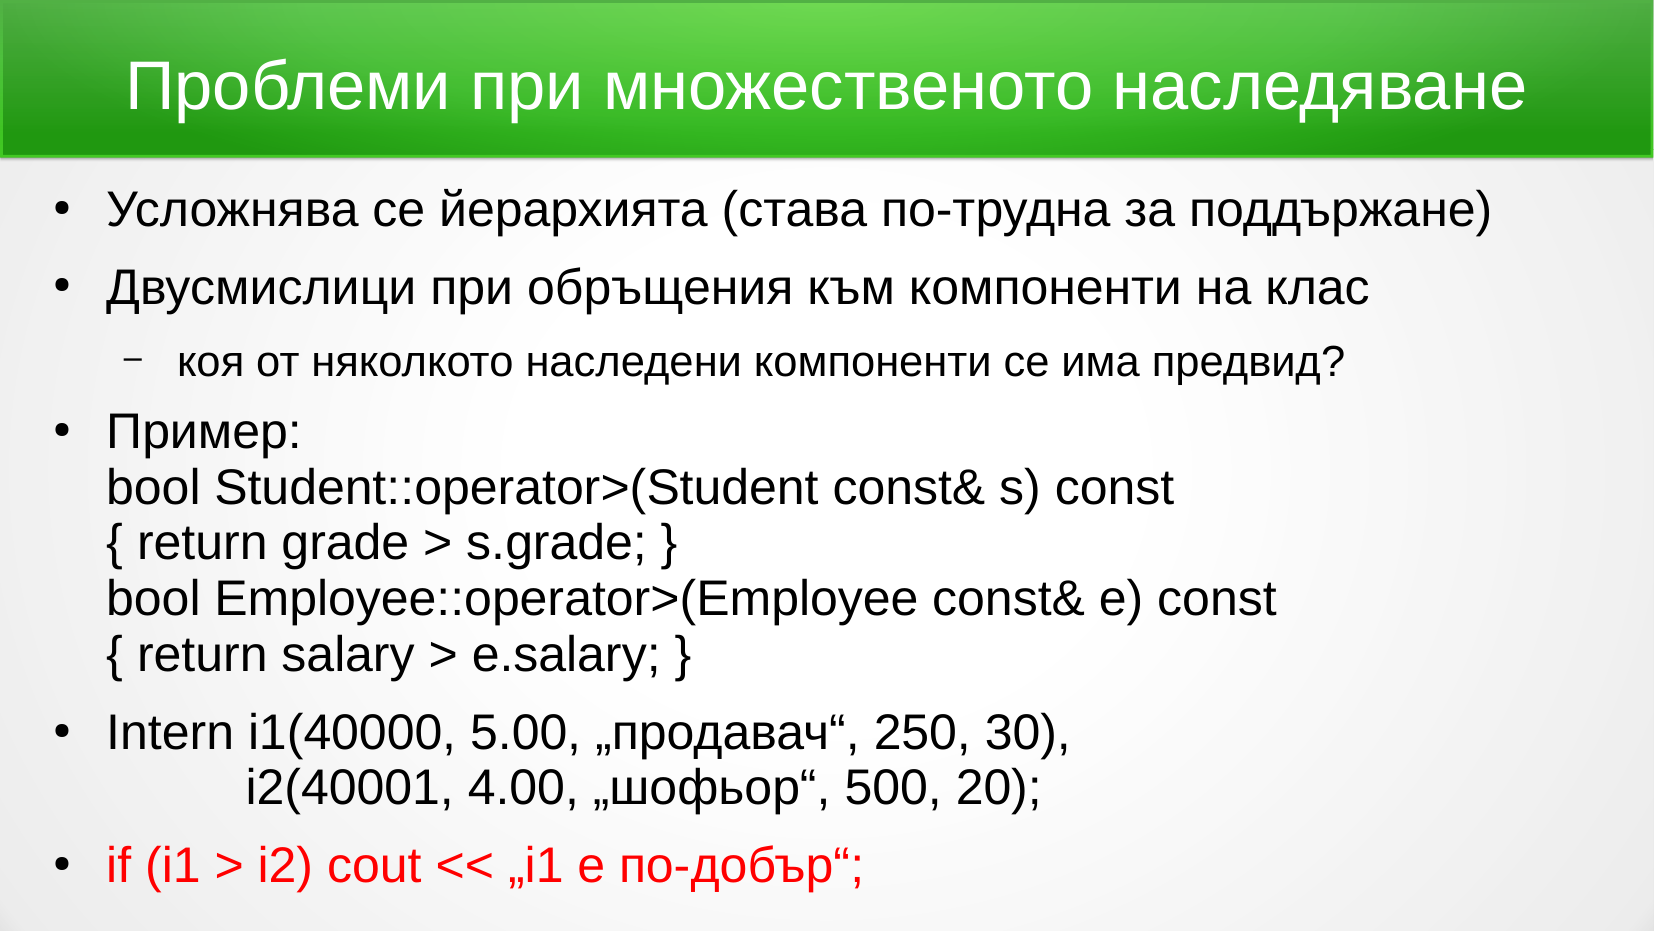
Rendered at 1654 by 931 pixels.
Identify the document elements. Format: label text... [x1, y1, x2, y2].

list Усложнява се йерархията (става по-трудна за поддържане) Двусмислици при обръщения към компоненти на клас коя от няколкото наследени компоненти се има предвид? Пример: bool Student::operator>(Student const& s) const { return grade > s.grade; } bool Employee::operator>(Employee const& e) const { return salary > e.salary; } Intern i1(40000, 5.00, „продавач“, 250, 30), i2(40001, 4.00, „шофьор“, 500, 20); if (i1 > i2) cout << „i1 е по-добър“; [35, 181, 1619, 898]
title Проблеми при множественото наследяване [82, 37, 1571, 135]
